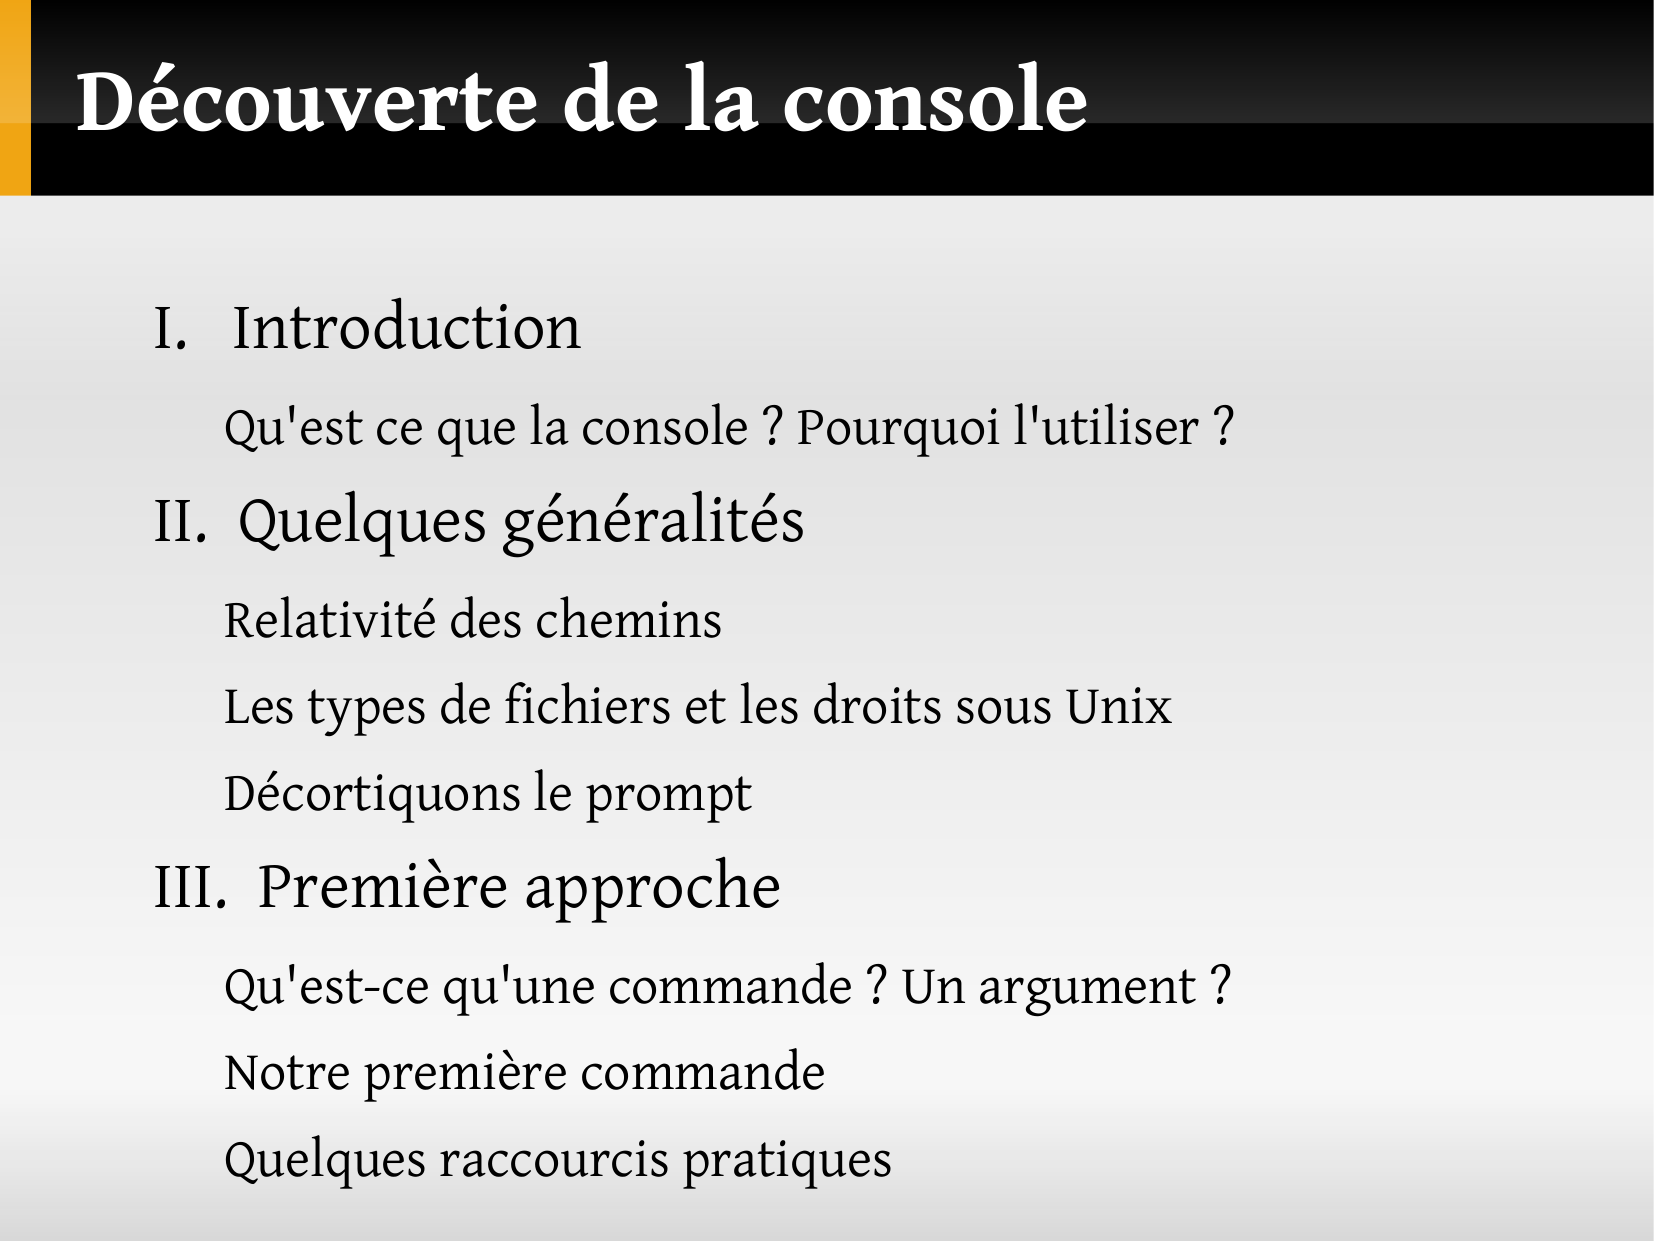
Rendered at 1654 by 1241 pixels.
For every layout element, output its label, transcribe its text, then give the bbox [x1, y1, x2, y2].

title Découverte de la console [76, 0, 1565, 208]
list I. Introduction Qu'est ce que la console ? Pourquoi l'utiliser ? II. Quelques généralités Relativité des chemins Les types de fichiers et les droits sous Unix Décortiquons le prompt III. Première approche Qu'est-ce qu'une commande ? Un argument ? Notre première commande Quelques raccourcis pratiques [82, 290, 1571, 1241]
picture [0, 0, 1654, 1241]
